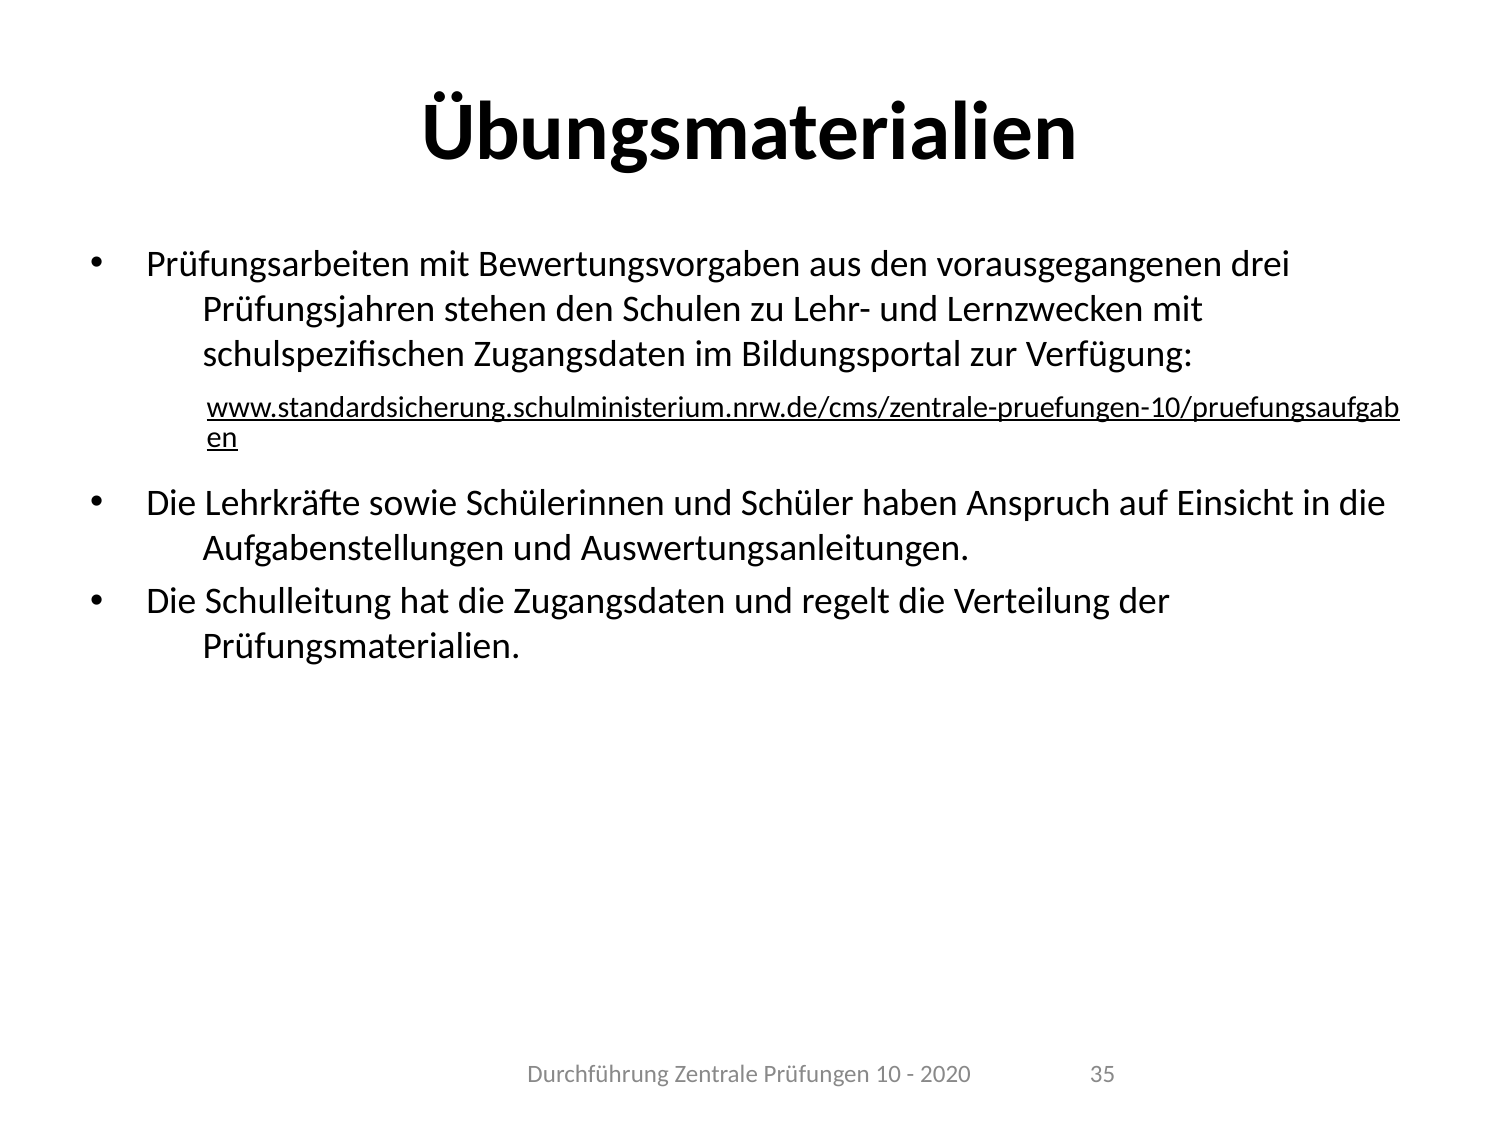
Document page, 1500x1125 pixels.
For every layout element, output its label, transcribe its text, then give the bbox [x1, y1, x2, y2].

text_box 35 [1074, 1042, 1426, 1103]
title Übungsmaterialien [75, 45, 1426, 209]
text_box Durchführung Zentrale Prüfungen 10 - 2020 [512, 1042, 988, 1103]
list Prüfungsarbeiten mit Bewertungsvorgaben aus den vorausgegangenen drei Prüfungsjahren stehen den Schulen zu Lehr- und Lernzwecken mit schulspezifischen Zugangsdaten im Bildungsportal zur Verfügung: www.standardsicherung.schulministerium.nrw.de/cms/zentrale-pruefungen-10/pruefungsaufgaben Die Lehrkräfte sowie Schülerinnen und Schüler haben Anspruch auf Einsicht in die Aufgabenstellungen und Auswertungsanleitungen. Die Schulleitung hat die Zugangsdaten und regelt die Verteilung der Prüfungsmaterialien. [75, 231, 1426, 1005]
